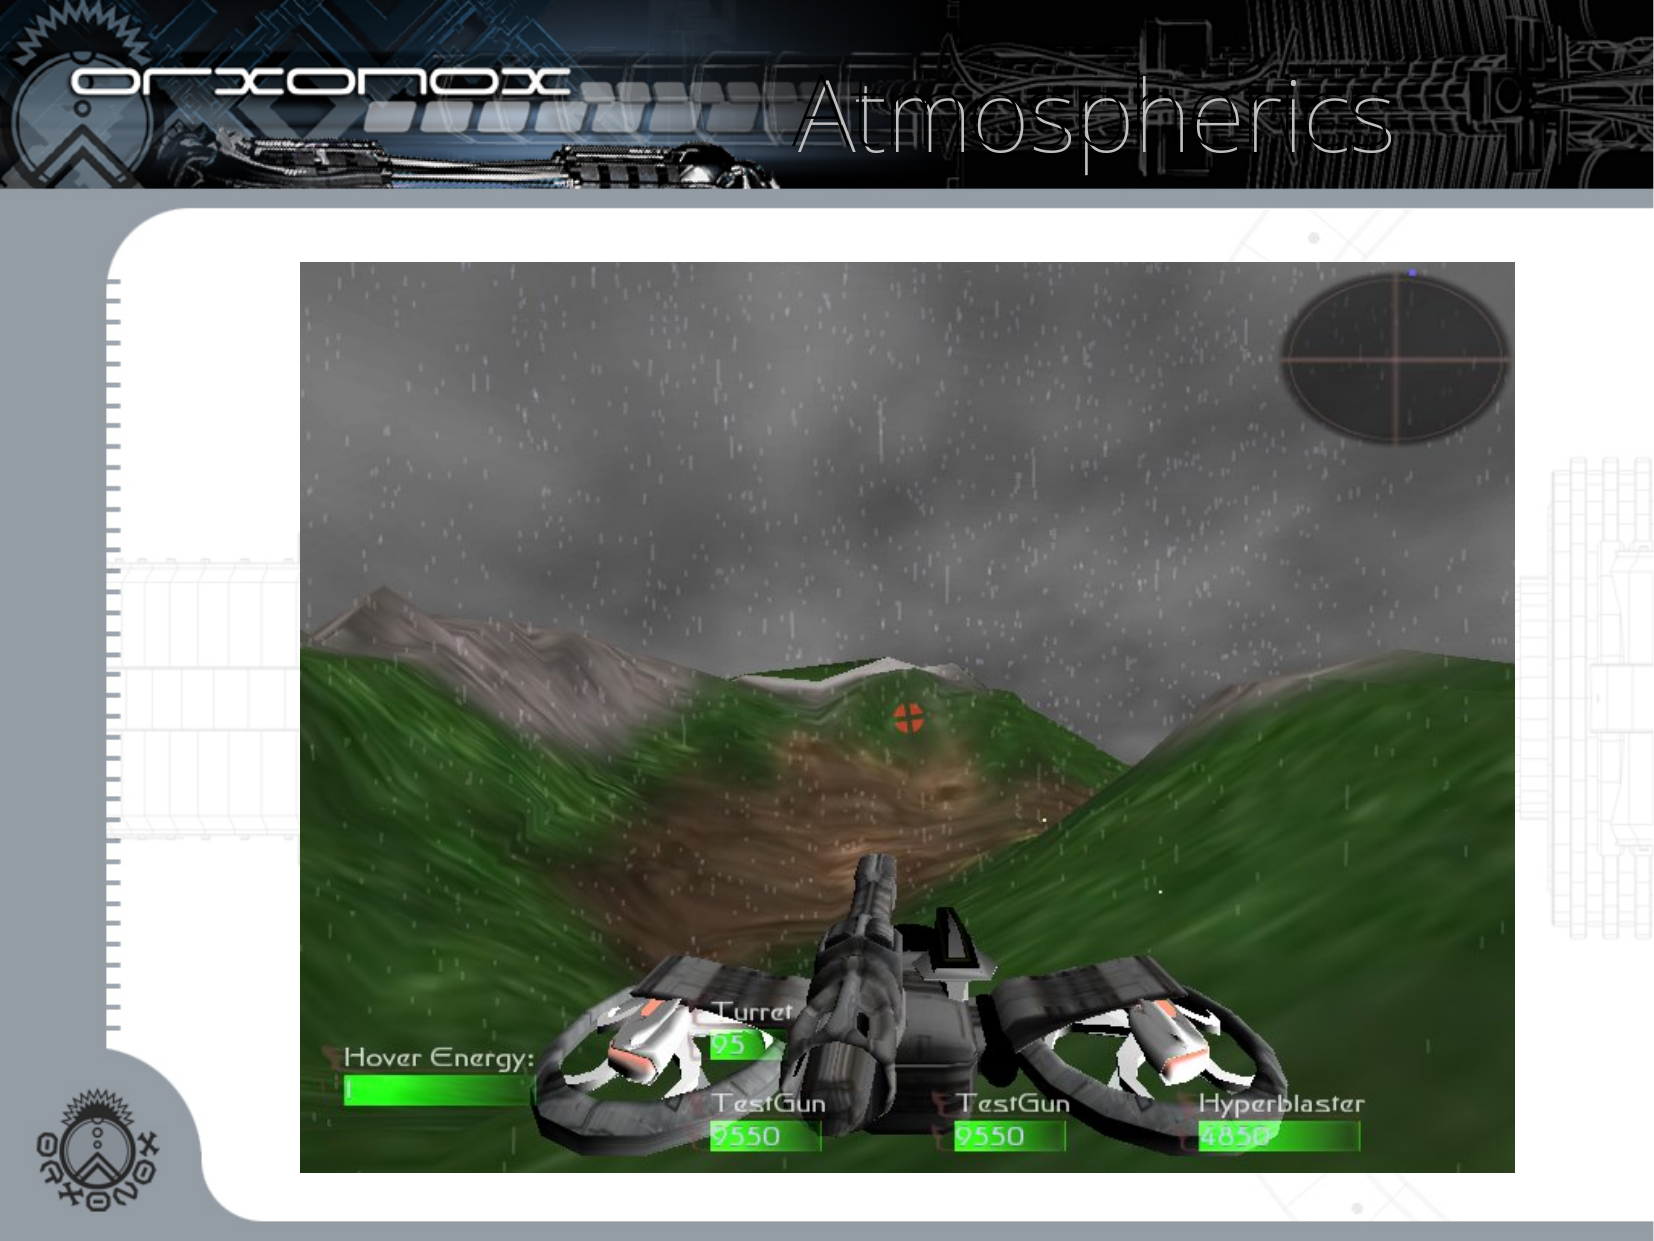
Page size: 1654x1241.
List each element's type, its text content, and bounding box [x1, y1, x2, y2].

picture [0, 0, 1654, 1241]
text_box Atmospherics [742, 32, 1401, 159]
